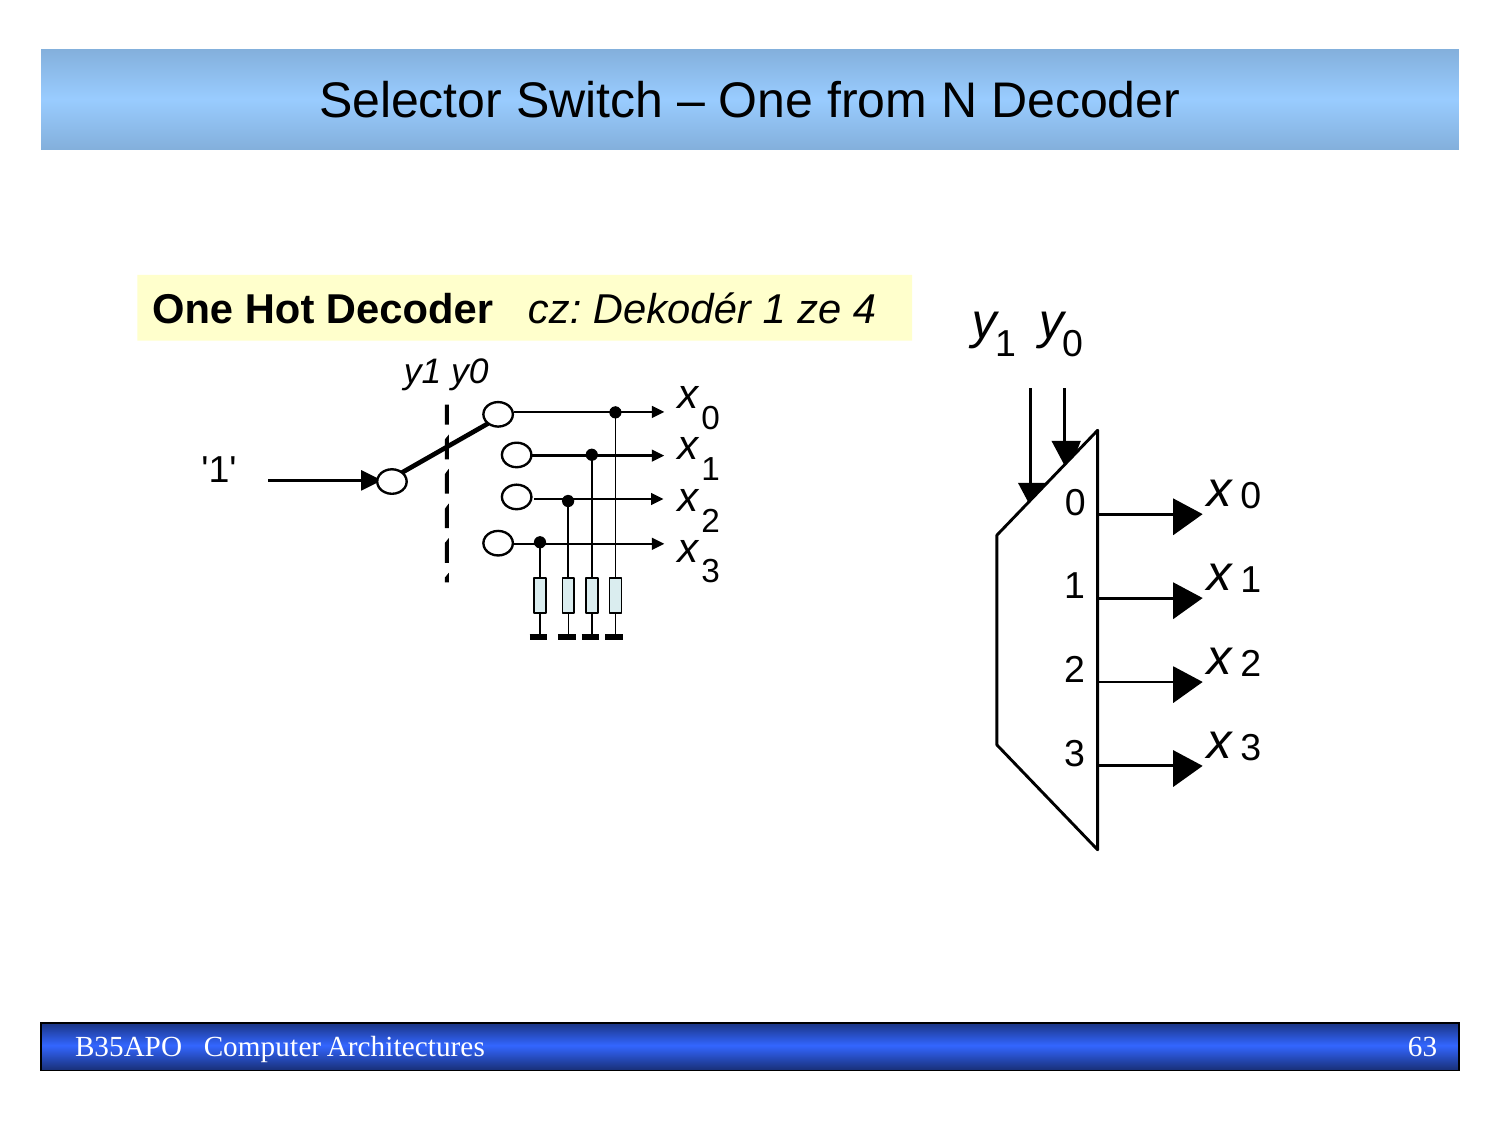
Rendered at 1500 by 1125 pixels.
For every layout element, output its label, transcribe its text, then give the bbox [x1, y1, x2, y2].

text_box 3 [1043, 729, 1095, 799]
text_box x [677, 387, 699, 417]
text_box 1 [1240, 555, 1267, 625]
text_box 2 [701, 499, 720, 540]
text_box [501, 442, 532, 468]
text_box [444, 572, 449, 583]
text_box y [1038, 288, 1067, 372]
text_box [444, 404, 449, 425]
text_box [444, 503, 449, 529]
text_box [444, 468, 449, 494]
text_box [444, 434, 449, 460]
text_box 0 [701, 396, 720, 437]
text_box [483, 530, 513, 556]
text_box 1 [994, 319, 1021, 389]
title Selector Switch – One from N Decoder [41, 49, 1459, 150]
text_box [1173, 750, 1203, 787]
text_box x [677, 521, 699, 560]
text_box x [677, 469, 699, 509]
text_box [501, 484, 532, 510]
text_box x [1206, 708, 1235, 792]
text_box '1' [186, 437, 273, 524]
text_box x [677, 366, 699, 406]
text_box [444, 538, 449, 563]
text_box [1173, 582, 1203, 620]
text_box 1 [701, 447, 720, 488]
text_box [483, 402, 513, 427]
text_box 3 [1240, 723, 1267, 793]
text_box 2 [1043, 645, 1095, 715]
text_box 2 [1240, 639, 1267, 709]
text_box y [971, 288, 1000, 345]
text_box One Hot Decoder cz: Dekodér 1 ze 4 [137, 274, 913, 341]
text_box [562, 577, 575, 614]
text_box x [1206, 624, 1235, 708]
text_box 0 [1240, 471, 1267, 541]
text_box [1173, 498, 1203, 536]
text_box 3 [701, 548, 720, 590]
text_box x [1206, 540, 1235, 624]
text_box [1051, 430, 1098, 477]
text_box [534, 577, 546, 614]
text_box x [677, 490, 699, 521]
text_box y [971, 320, 994, 372]
text_box y1 y0 [394, 347, 491, 391]
text_box [586, 577, 598, 614]
text_box [996, 482, 1098, 850]
text_box x [677, 541, 699, 572]
text_box 0 [1062, 319, 1088, 389]
text_box x [677, 438, 699, 469]
text_box x [677, 418, 699, 457]
text_box [1173, 666, 1203, 703]
text_box x [1206, 456, 1235, 540]
text_box 0 [1043, 477, 1108, 547]
text_box [377, 469, 407, 494]
text_box 1 [1043, 561, 1095, 631]
text_box [609, 577, 622, 614]
